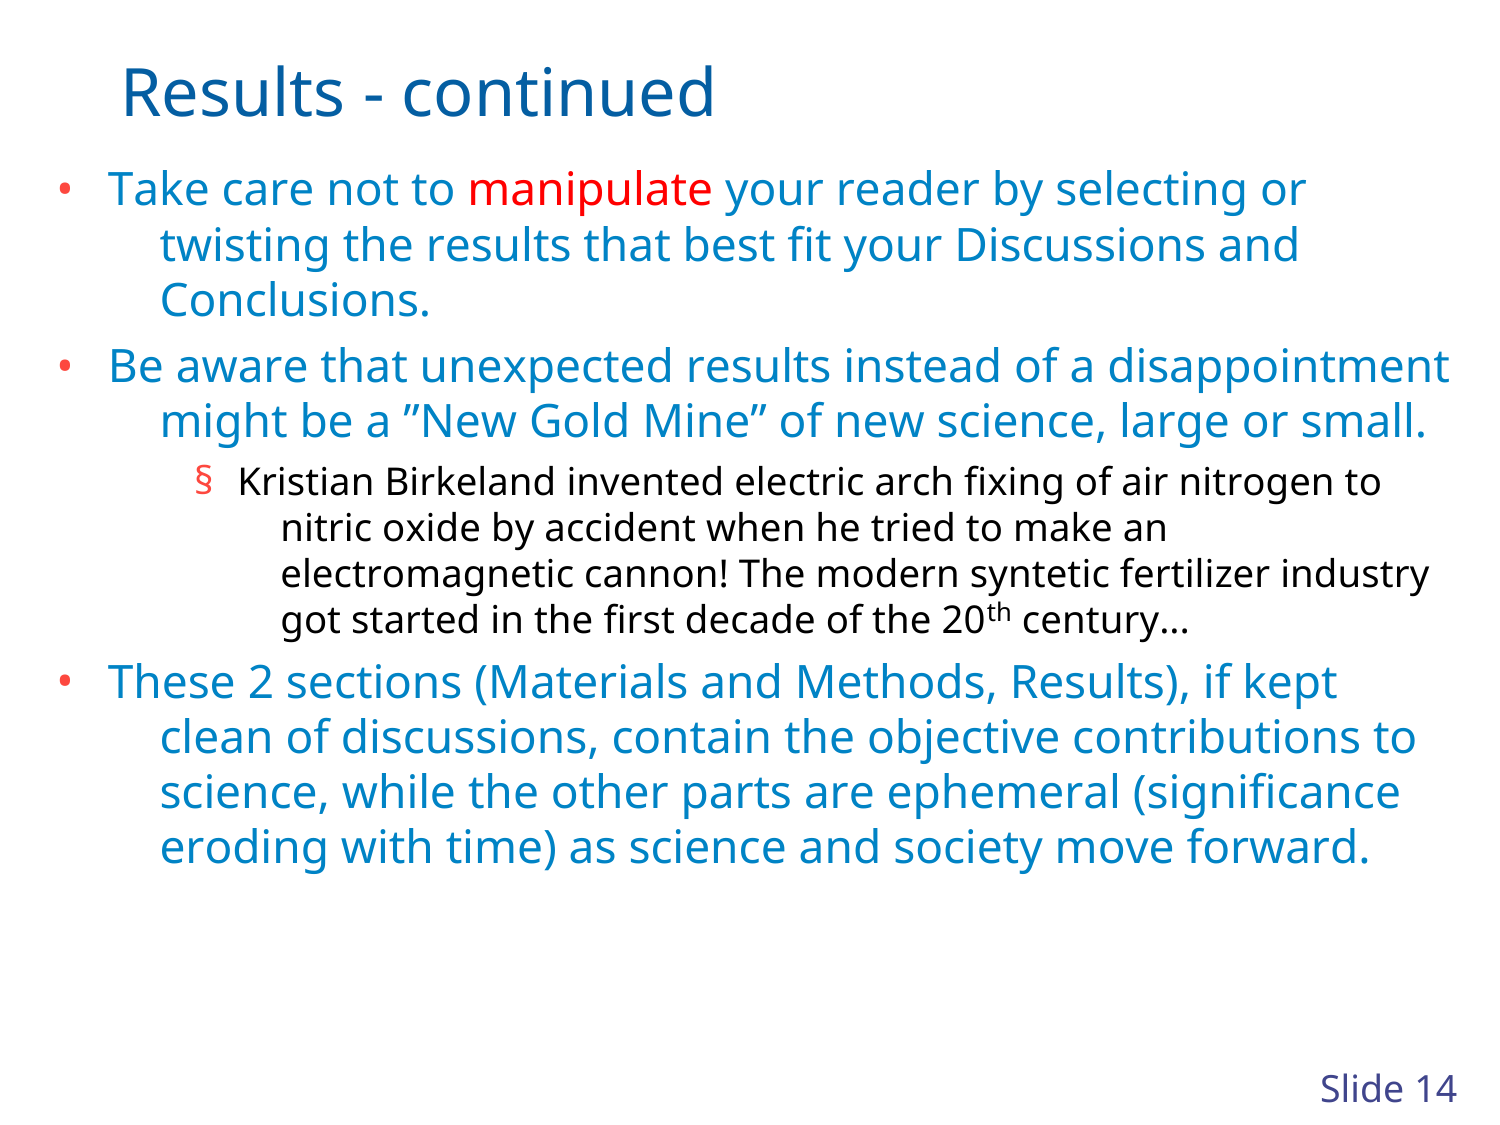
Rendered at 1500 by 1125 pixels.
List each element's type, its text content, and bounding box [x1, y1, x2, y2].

title Results - continued [105, 23, 1413, 138]
list Take care not to manipulate your reader by selecting or twisting the results that best fit your Discussions and Conclusions. Be aware that unexpected results instead of a disappointment might be a ”New Gold Mine” of new science, large or small. Kristian Birkeland invented electric arch fixing of air nitrogen to nitric oxide by accident when he tried to make an electromagnetic cannon! The modern syntetic fertilizer industry got started in the first decade of the 20th century... These 2 sections (Materials and Methods, Results), if kept clean of discussions, contain the objective contributions to science, while the other parts are ephemeral (significance eroding with time) as science and society move forward. [41, 152, 1471, 929]
